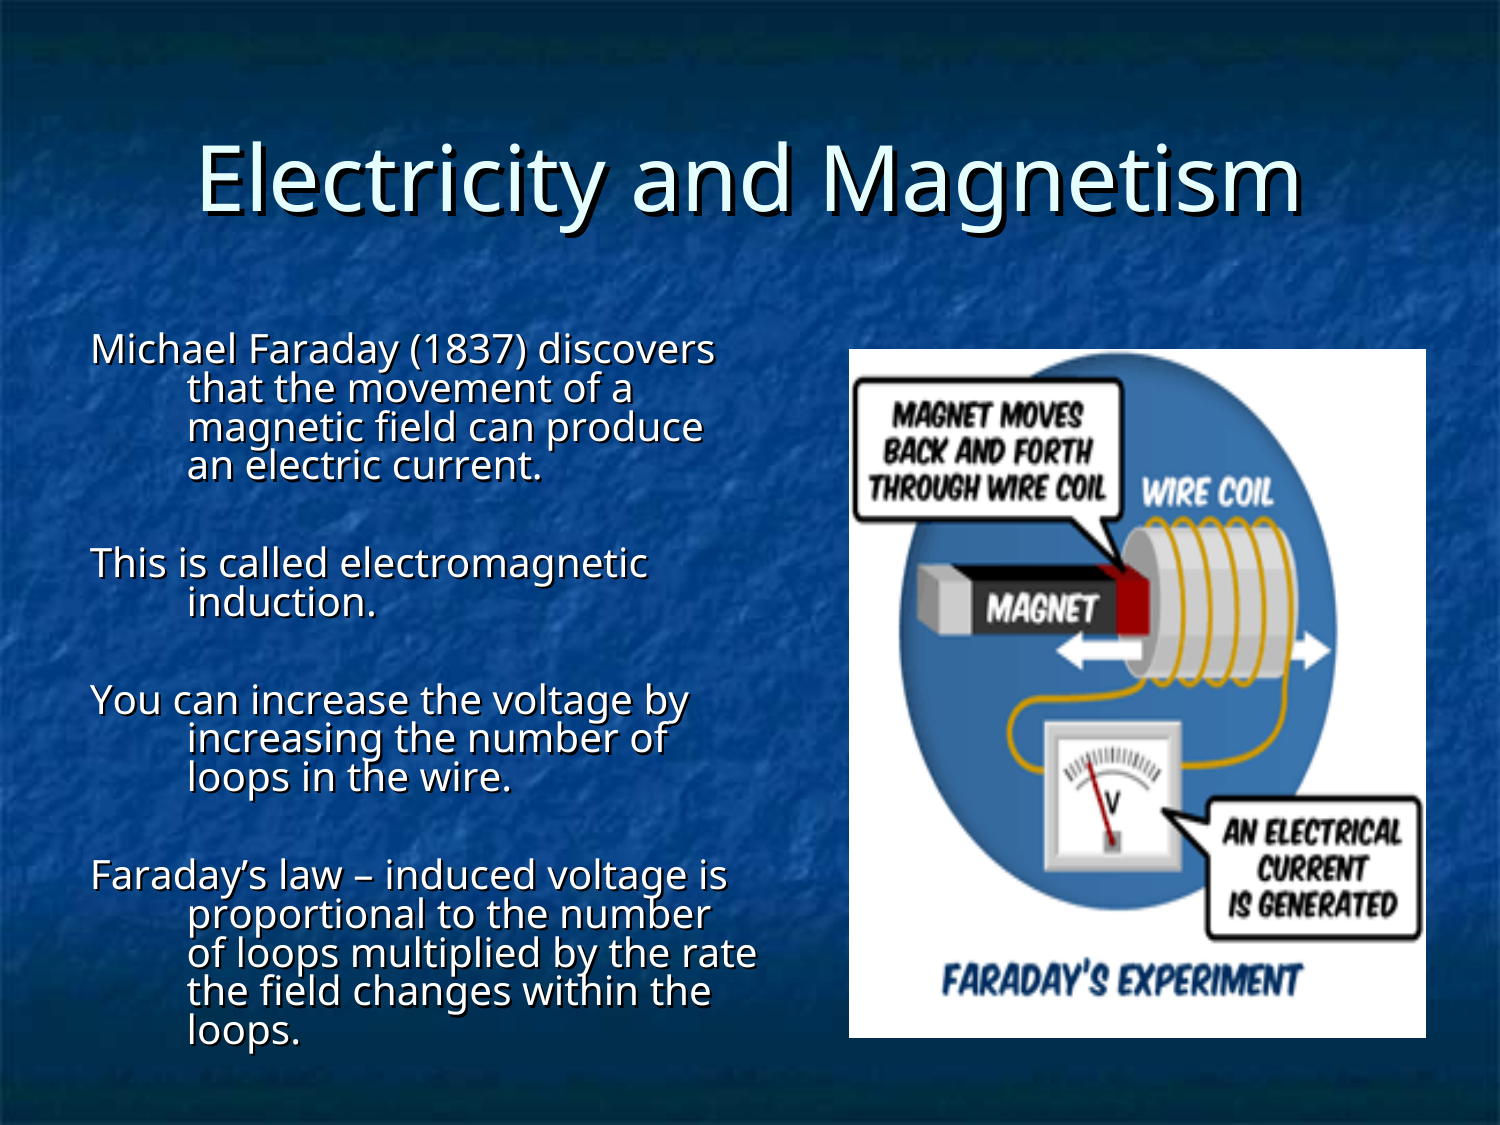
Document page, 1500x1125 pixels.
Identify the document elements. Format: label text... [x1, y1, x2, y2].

picture [0, 0, 1500, 1125]
list Michael Faraday (1837) discovers that the movement of a magnetic field can produce an electric current. This is called electromagnetic induction. You can increase the voltage by increasing the number of loops in the wire. Faraday’s law – induced voltage is proportional to the number of loops multiplied by the rate the field changes within the loops. [74, 324, 775, 1063]
title Electricity and Magnetism [75, 62, 1426, 288]
